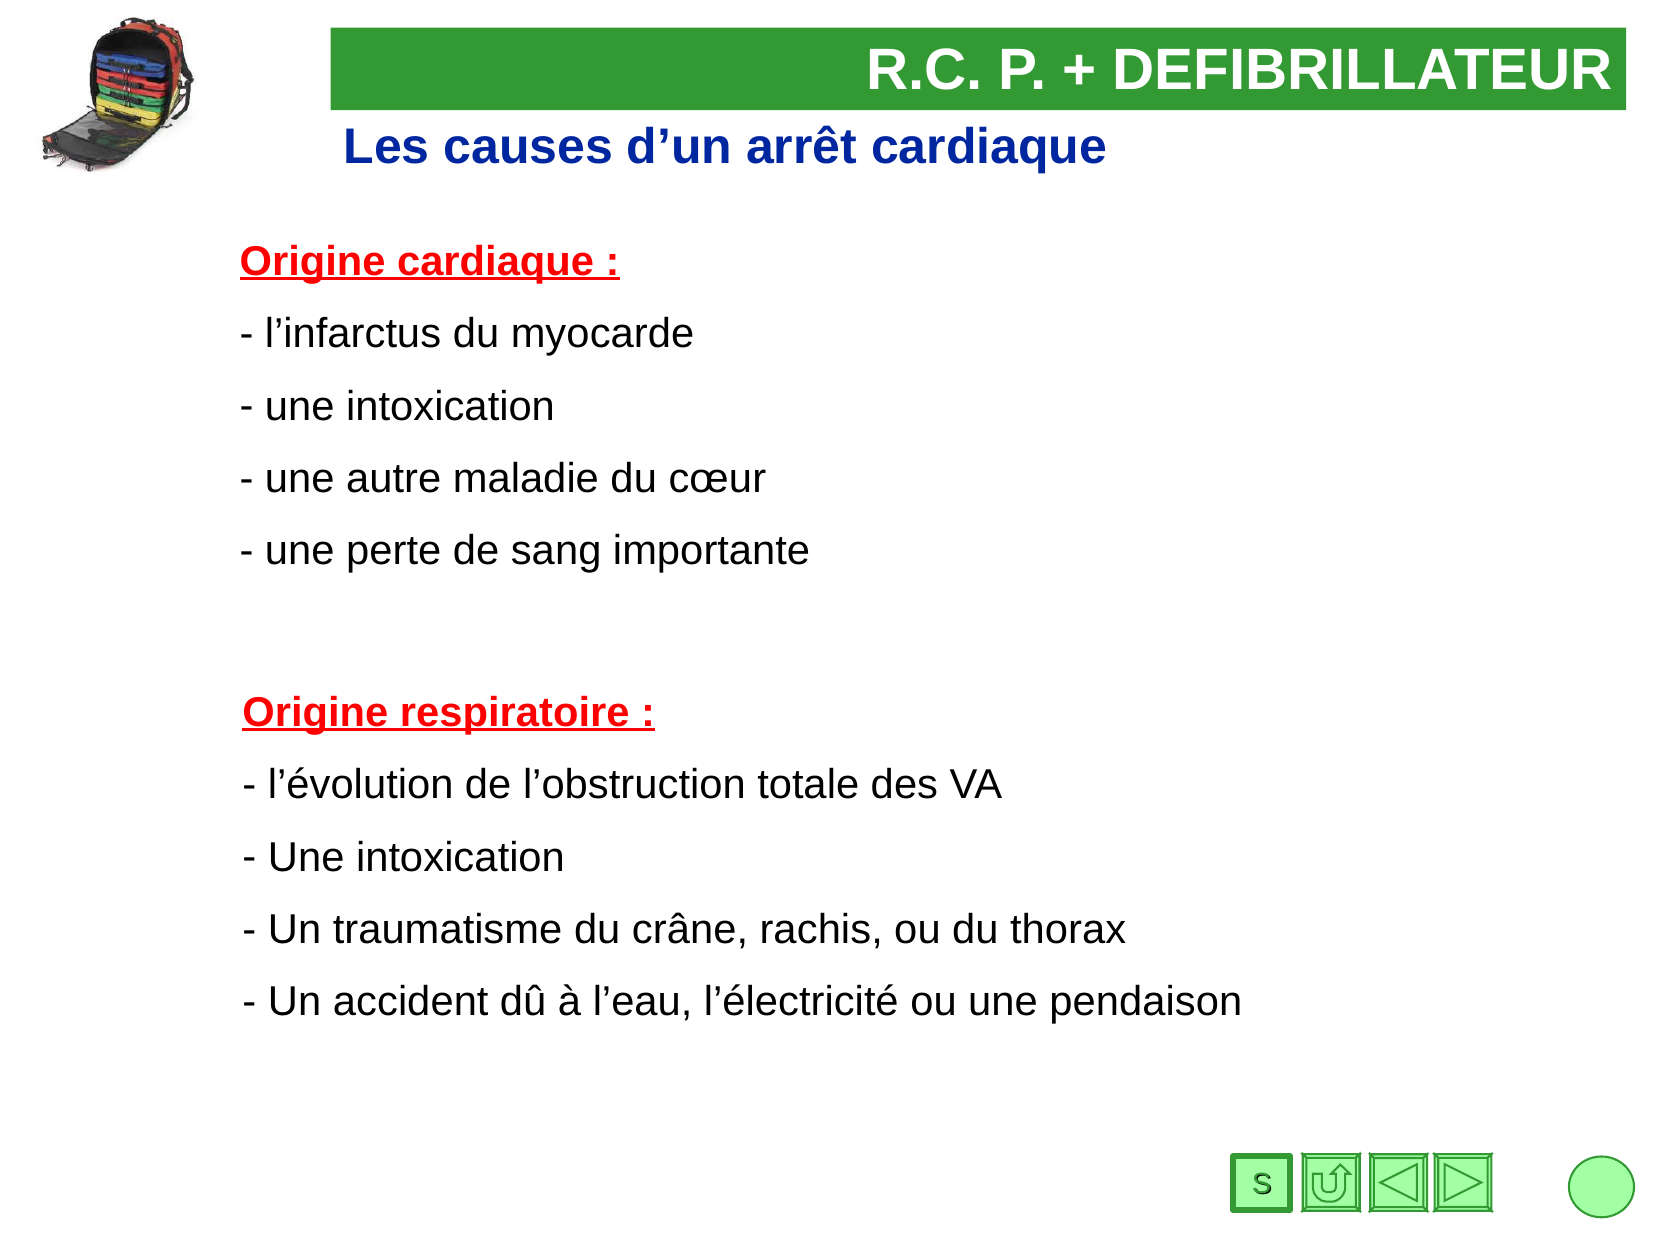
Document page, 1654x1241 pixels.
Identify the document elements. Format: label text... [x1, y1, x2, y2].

text_box Origine cardiaque : l’infarctus du myocarde une intoxication une autre maladie du cœur une perte de sang importante [224, 229, 1515, 654]
text_box [1568, 1156, 1635, 1218]
text_box Origine respiratoire : l’évolution de l’obstruction totale des VA Une intoxication Un traumatisme du crâne, rachis, ou du thorax Un accident dû à l’eau, l’électricité ou une pendaison [227, 680, 1518, 1105]
picture [29, 5, 201, 183]
title Les causes d’un arrêt cardiaque [328, 110, 1625, 193]
text_box R.C. P. + DEFIBRILLATEUR [330, 32, 1628, 107]
